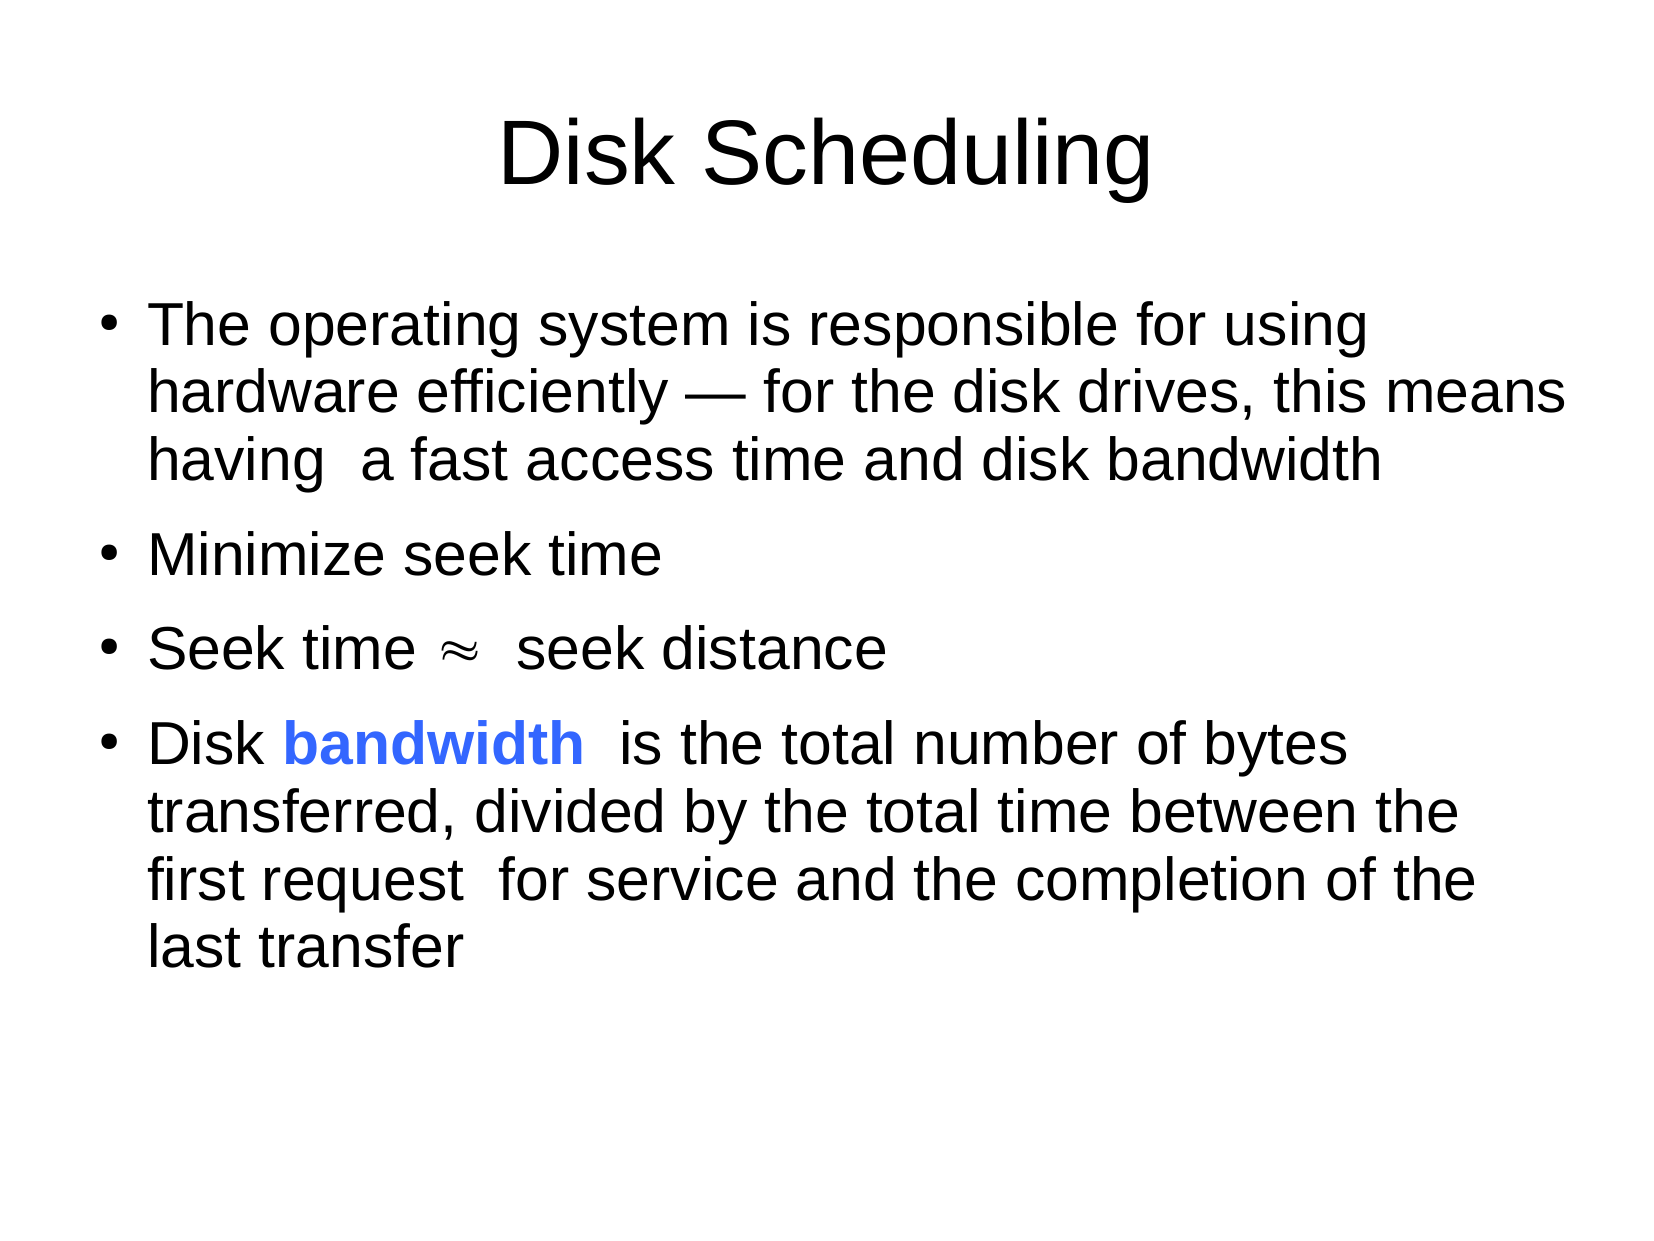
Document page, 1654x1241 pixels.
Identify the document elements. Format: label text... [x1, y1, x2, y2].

title Disk Scheduling [82, 49, 1571, 257]
list The operating system is responsible for using hardware efficiently — for the disk drives, this means having a fast access time and disk bandwidth Minimize seek time Seek time  seek distance Disk bandwidth is the total number of bytes transferred, divided by the total time between the first request for service and the completion of the last transfer [82, 290, 1571, 1010]
